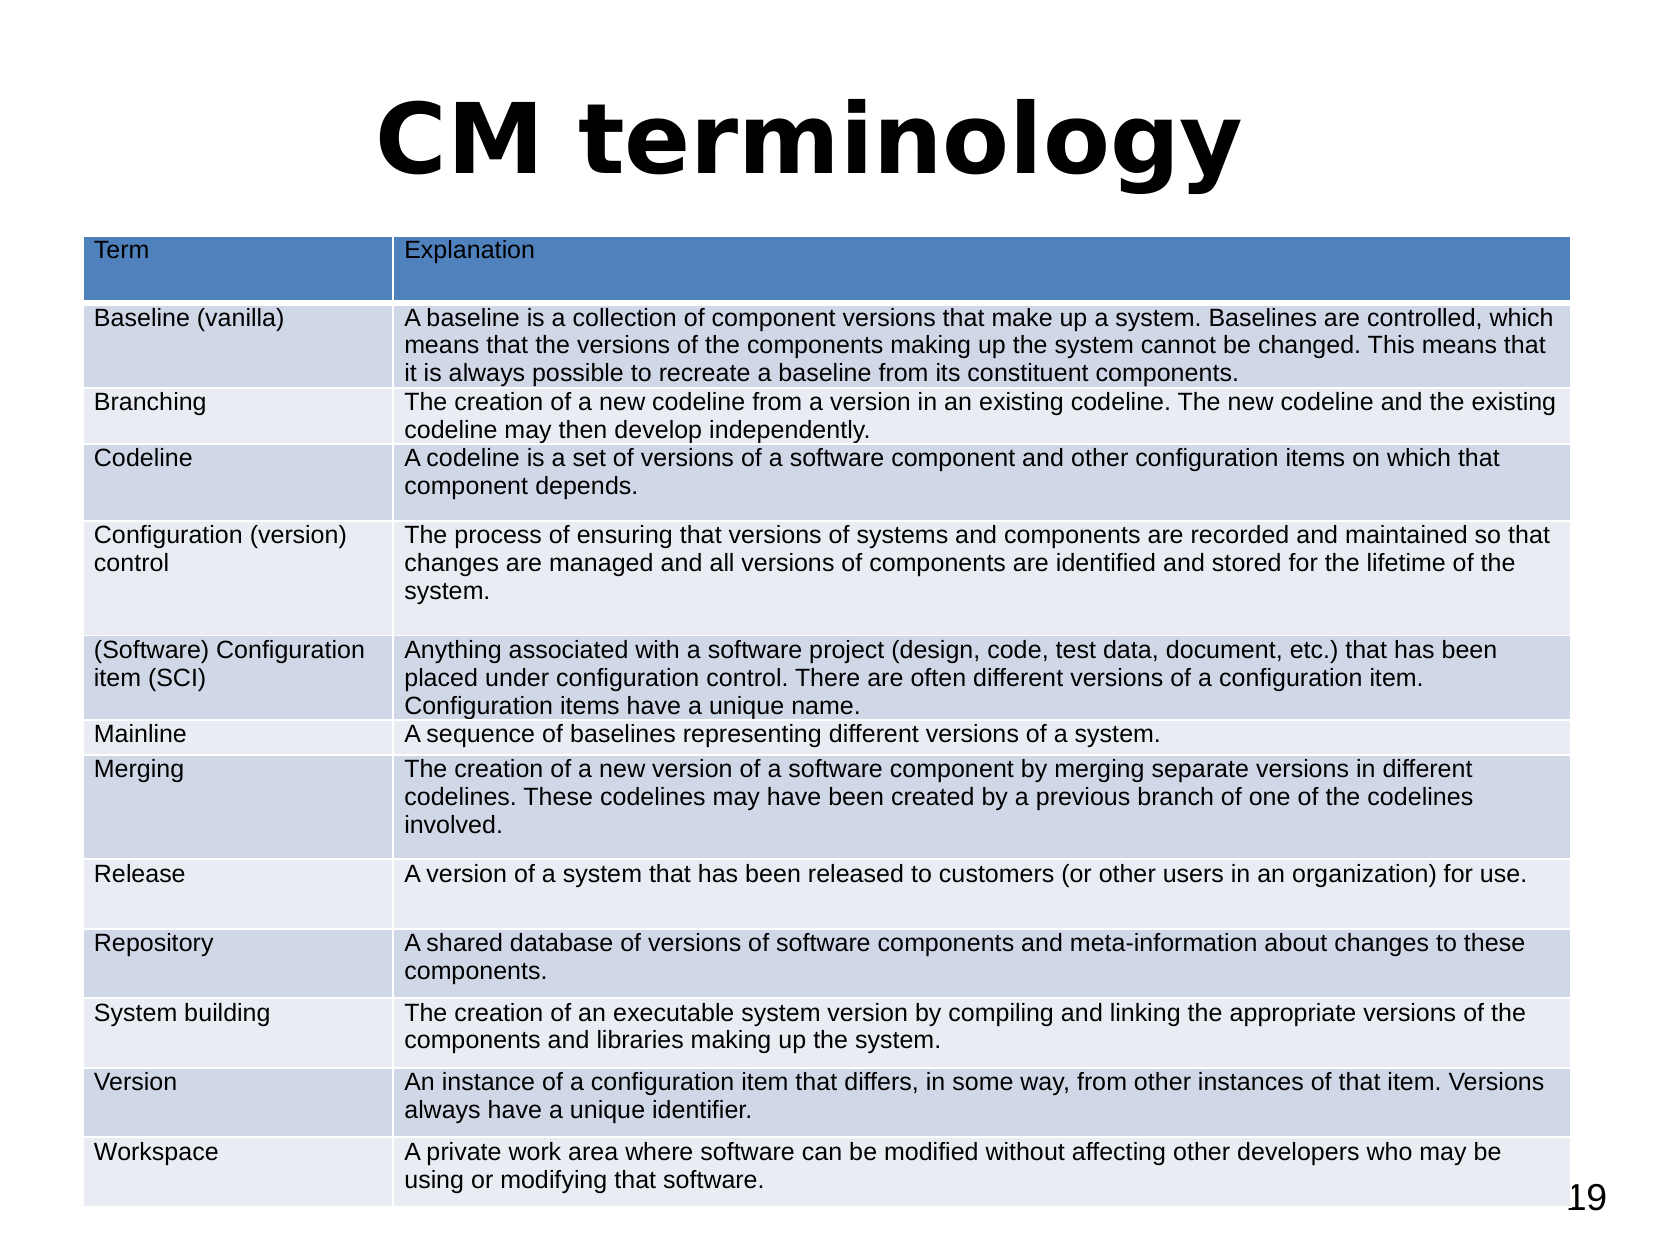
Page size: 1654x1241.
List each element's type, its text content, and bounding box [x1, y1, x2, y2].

table_cell Configuration (version) control [84, 522, 392, 635]
table_cell Merging [84, 756, 392, 858]
table_cell Branching [84, 389, 392, 443]
table_cell The creation of an executable system version by compiling and linking the appropriate versions of the components and libraries making up the system. [394, 999, 1570, 1067]
table_cell A baseline is a collection of component versions that make up a system. Baselines are controlled, which means that the versions of the components making up the system cannot be changed. This means that it is always possible to recreate a baseline from its constituent components. [394, 306, 1570, 387]
table_cell Version [84, 1069, 392, 1136]
title CM terminology [82, 61, 1571, 207]
table_cell A shared database of versions of software components and meta-information about changes to these components. [394, 930, 1570, 997]
table_cell Anything associated with a software project (design, code, test data, document, etc.) that has been placed under configuration control. There are often different versions of a configuration item. Configuration items have a unique name. [394, 636, 1570, 719]
table_cell A private work area where software can be modified without affecting other developers who may be using or modifying that software. [394, 1138, 1570, 1206]
table_cell System building [84, 999, 392, 1067]
table_cell Repository [84, 930, 392, 997]
table_cell The creation of a new version of a software component by merging separate versions in different codelines. These codelines may have been created by a previous branch of one of the codelines involved. [394, 756, 1570, 858]
table_cell Mainline [84, 721, 392, 754]
table_cell An instance of a configuration item that differs, in some way, from other instances of that item. Versions always have a unique identifier. [394, 1069, 1570, 1136]
table_cell Baseline (vanilla) [84, 306, 392, 387]
table_cell A sequence of baselines representing different versions of a system. [394, 721, 1570, 754]
table_cell A version of a system that has been released to customers (or other users in an organization) for use. [394, 860, 1570, 928]
table_cell Workspace [84, 1138, 392, 1206]
table_header Term [84, 237, 392, 300]
table_header Explanation [394, 237, 1570, 300]
table_cell (Software) Configuration item (SCI) [84, 636, 392, 719]
table_cell Codeline [84, 445, 392, 520]
table_cell The creation of a new codeline from a version in an existing codeline. The new codeline and the existing codeline may then develop independently. [394, 389, 1570, 443]
table_cell The process of ensuring that versions of systems and components are recorded and maintained so that changes are managed and all versions of components are identified and stored for the lifetime of the system. [394, 522, 1570, 635]
table_cell A codeline is a set of versions of a software component and other configuration items on which that component depends. [394, 445, 1570, 520]
table_cell Release [84, 860, 392, 928]
